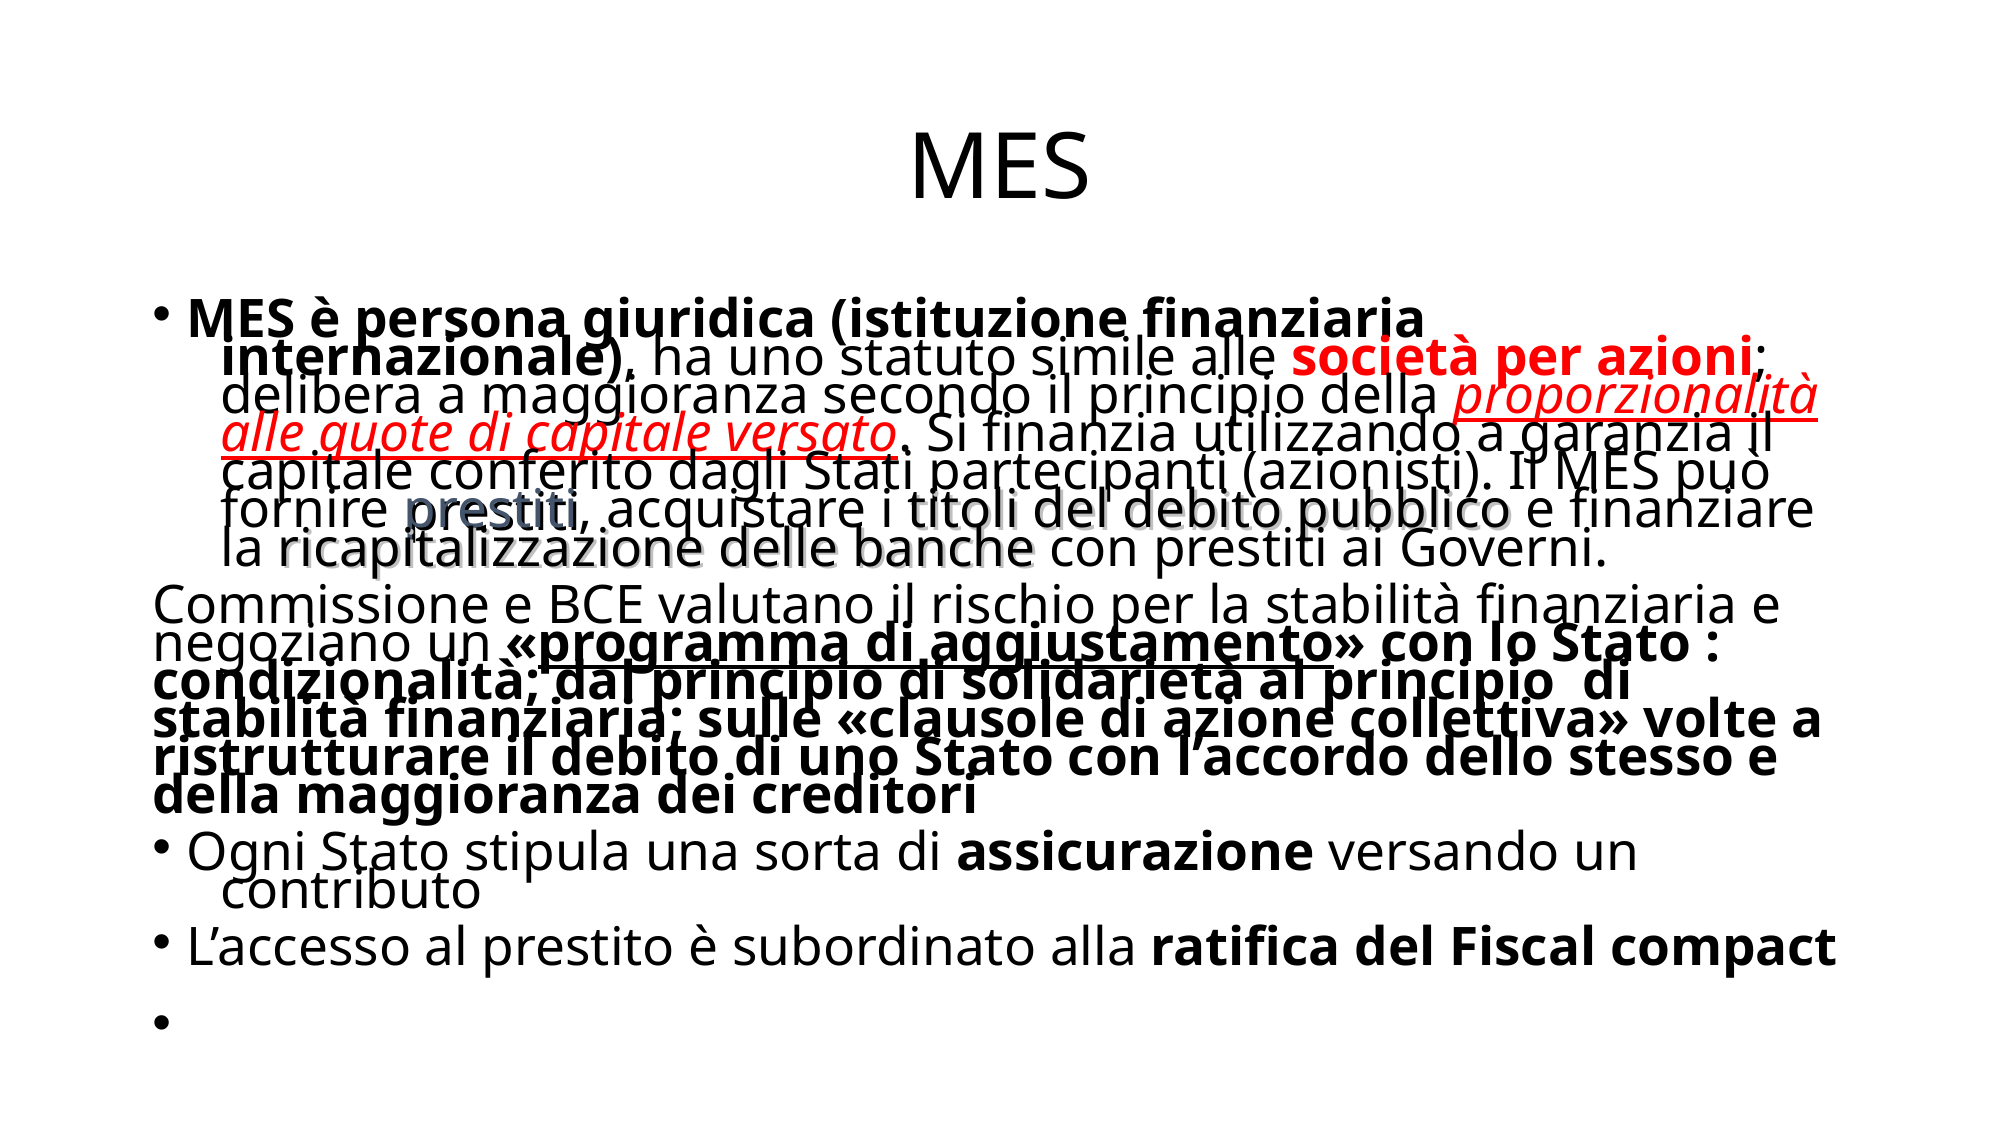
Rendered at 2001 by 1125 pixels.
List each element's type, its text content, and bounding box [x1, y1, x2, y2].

list MES è persona giuridica (istituzione finanziaria internazionale), ha uno statuto simile alle società per azioni; delibera a maggioranza secondo il principio della proporzionalità alle quote di capitale versato. Si finanzia utilizzando a garanzia il capitale conferito dagli Stati partecipanti (azionisti). Il MES può fornire prestiti, acquistare i titoli del debito pubblico e finanziare la ricapitalizzazione delle banche con prestiti ai Governi. Commissione e BCE valutano il rischio per la stabilità finanziaria e negoziano un «programma di aggiustamento» con lo Stato : condizionalità; dal principio di solidarietà al principio di stabilità finanziaria; sulle «clausole di azione collettiva» volte a ristrutturare il debito di uno Stato con l’accordo dello stesso e della maggioranza dei creditori Ogni Stato stipula una sorta di assicurazione versando un contributo L’accesso al prestito è subordinato alla ratifica del Fiscal compact [137, 299, 1863, 1014]
title MES [137, 59, 1863, 278]
